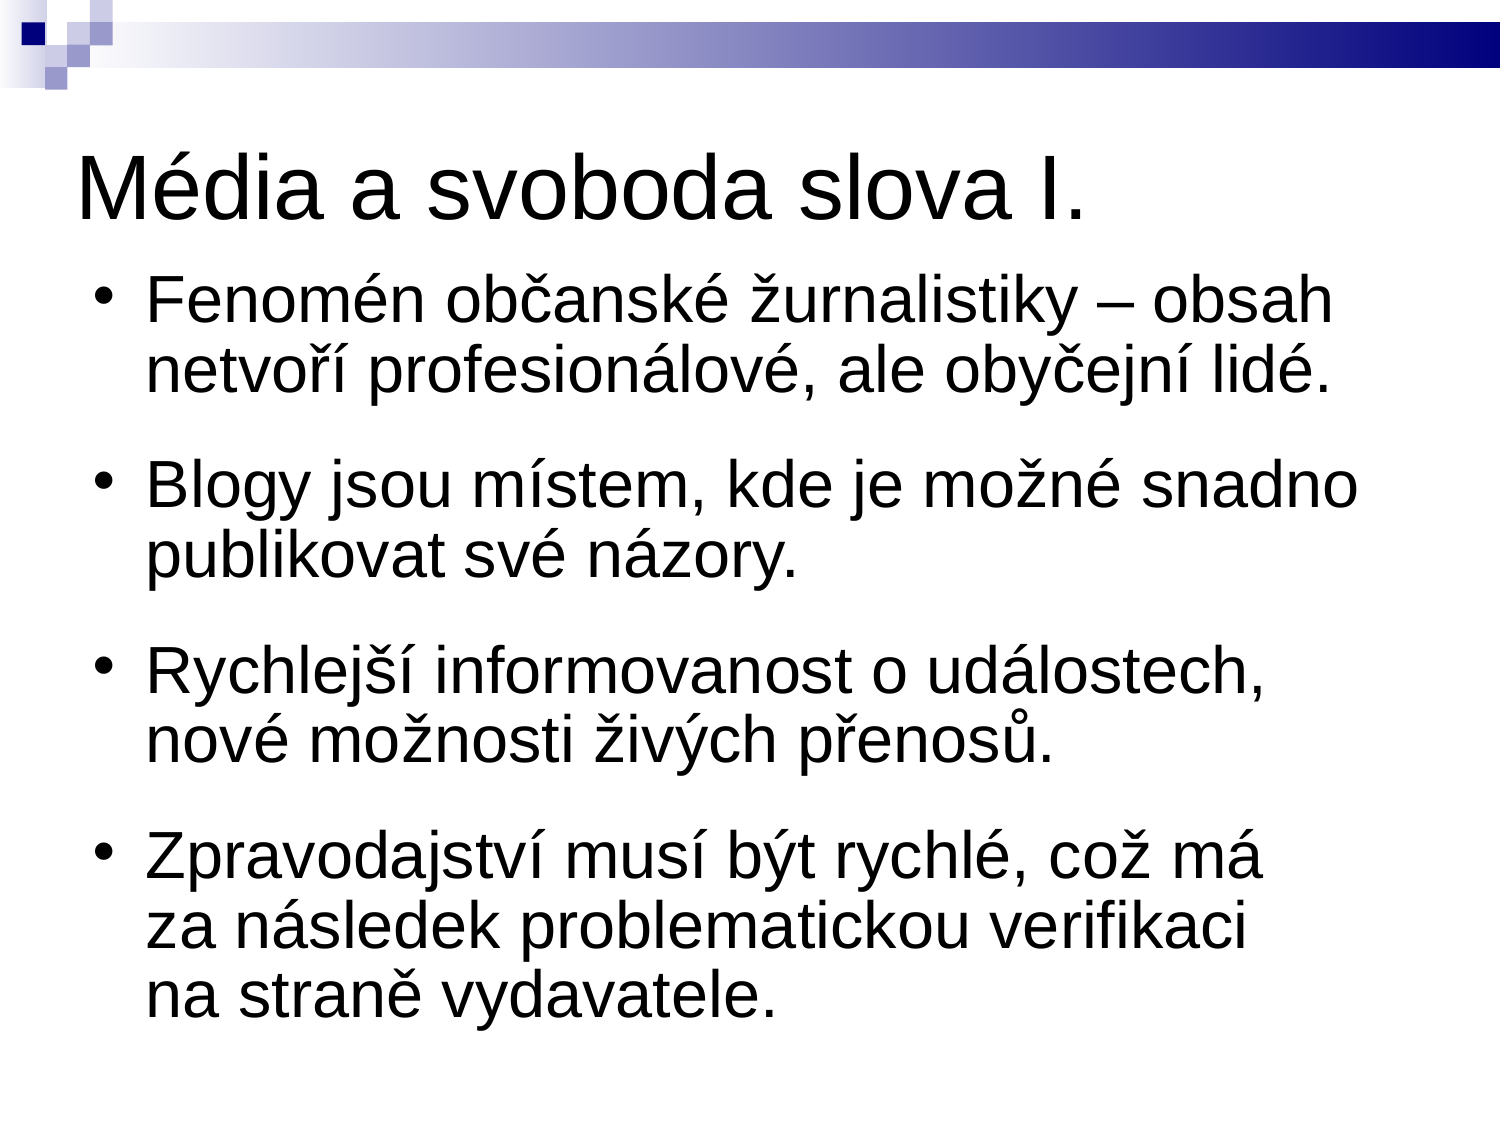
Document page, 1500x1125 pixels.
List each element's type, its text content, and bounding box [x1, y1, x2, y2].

title Média a svoboda slova I. [75, 75, 1426, 262]
list Fenomén občanské žurnalistiky – obsah netvoří profesionálové, ale obyčejní lidé. Blogy jsou místem, kde je možné snadno publikovat své názory. Rychlejší informovanost o událostech, nové možnosti živých přenosů. Zpravodajství musí být rychlé, což má za následek problematickou verifikaci na straně vydavatele. [75, 262, 1426, 1079]
